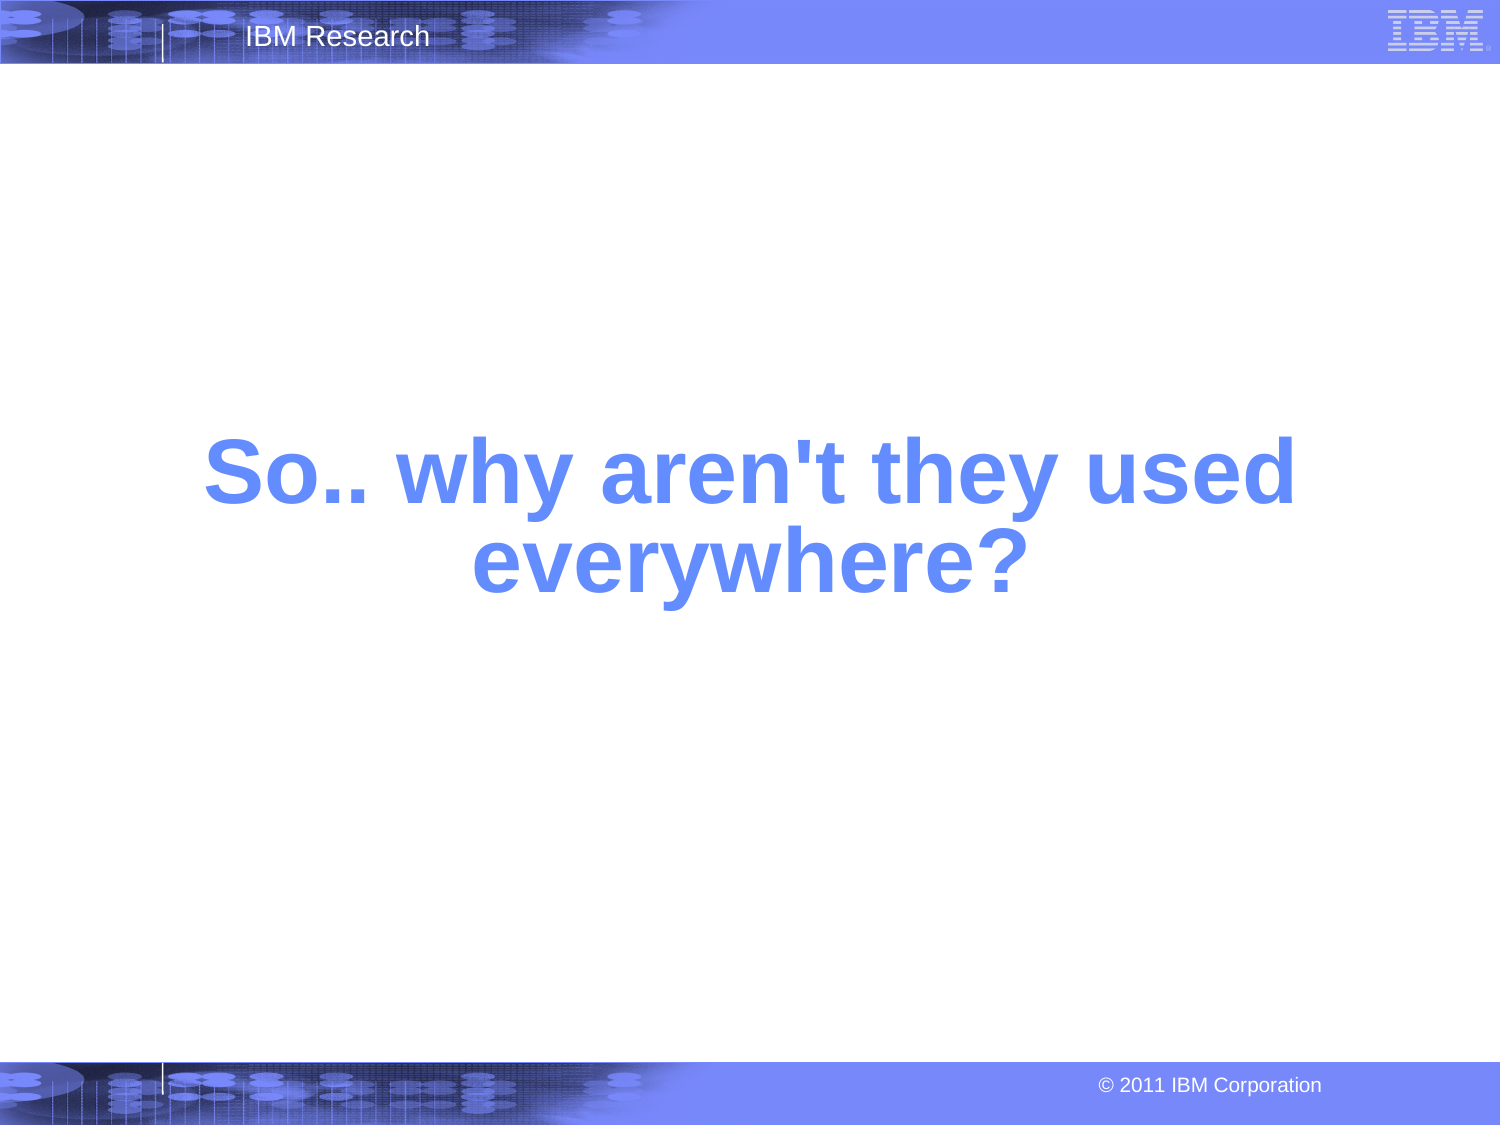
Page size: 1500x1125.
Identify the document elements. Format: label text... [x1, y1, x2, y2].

picture [1, 1, 1500, 63]
picture [0, 1063, 1500, 1125]
list So.. why aren't they used everywhere? [65, 160, 1439, 981]
